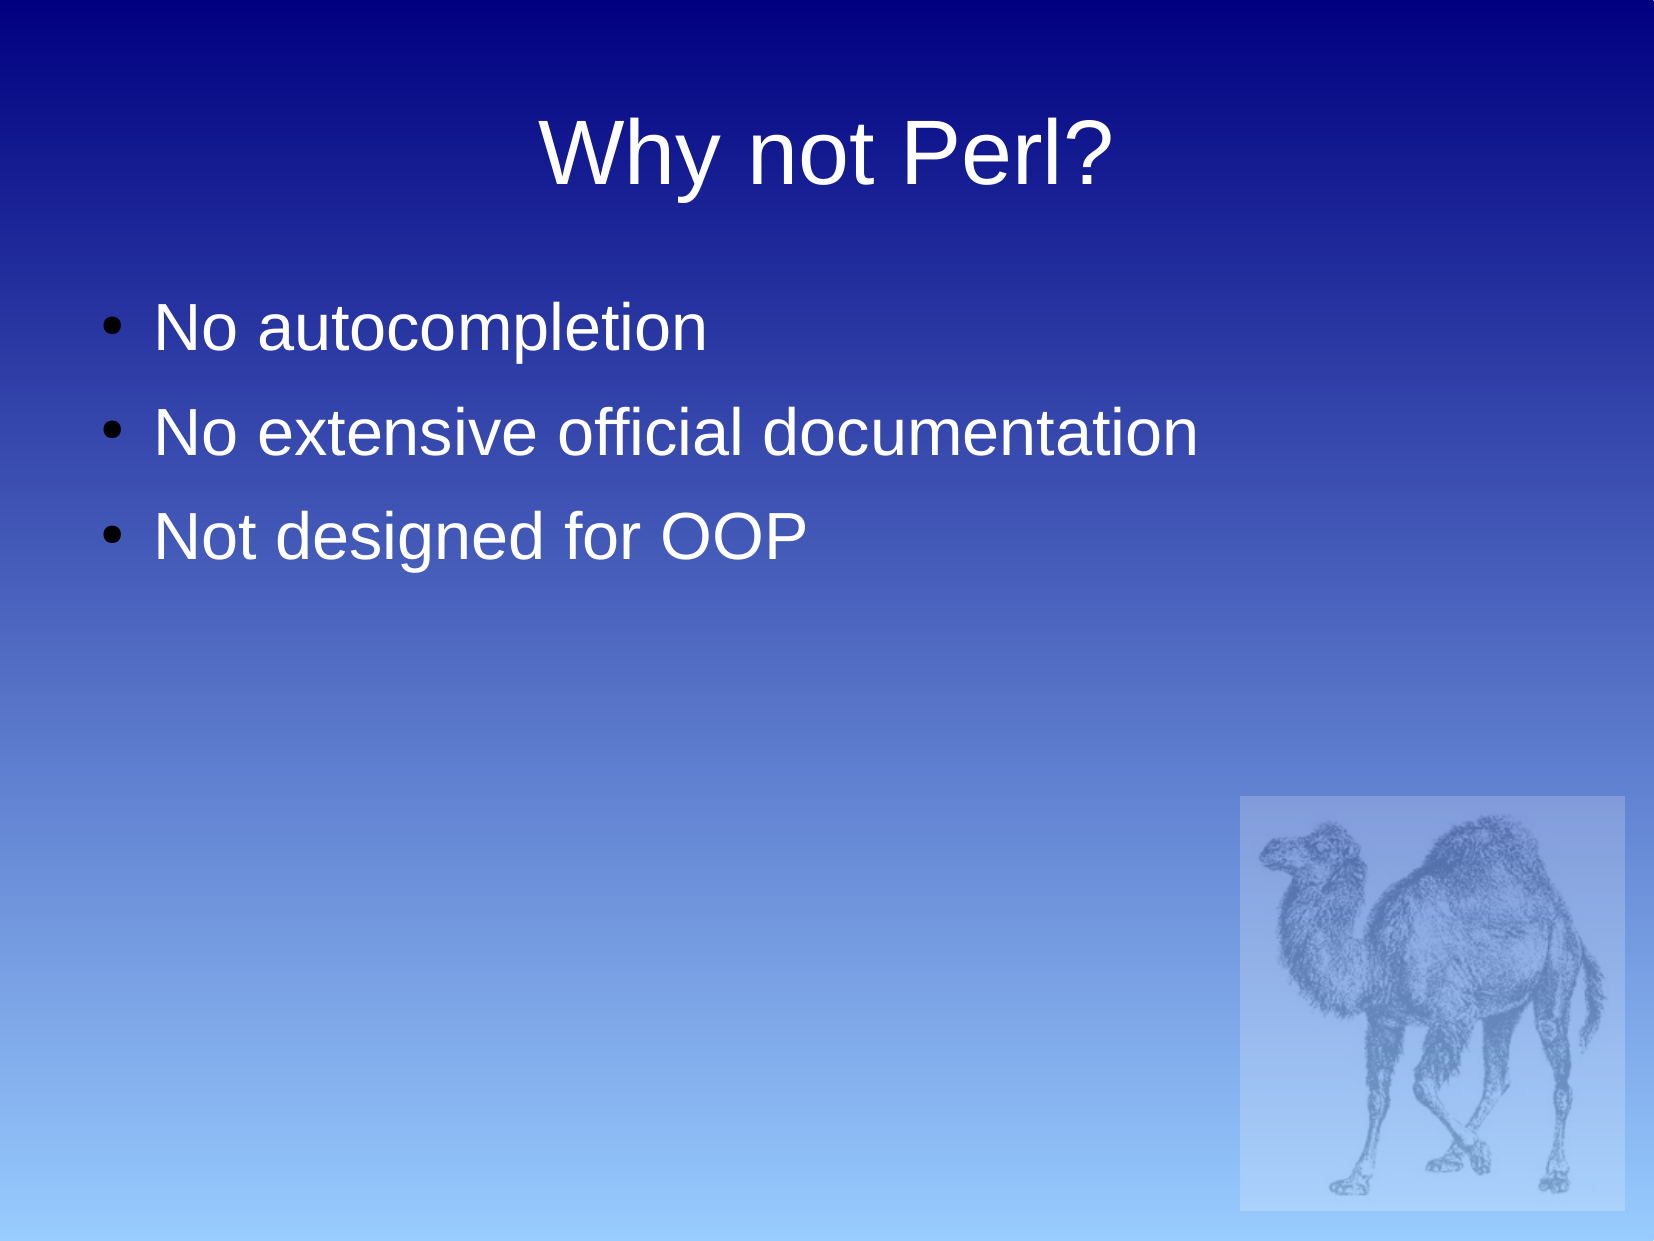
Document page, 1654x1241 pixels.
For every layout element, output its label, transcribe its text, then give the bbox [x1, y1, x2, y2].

list No autocompletion No extensive official documentation Not designed for OOP [82, 290, 1571, 1109]
title Why not Perl? [82, 49, 1571, 257]
picture [1240, 796, 1625, 1211]
